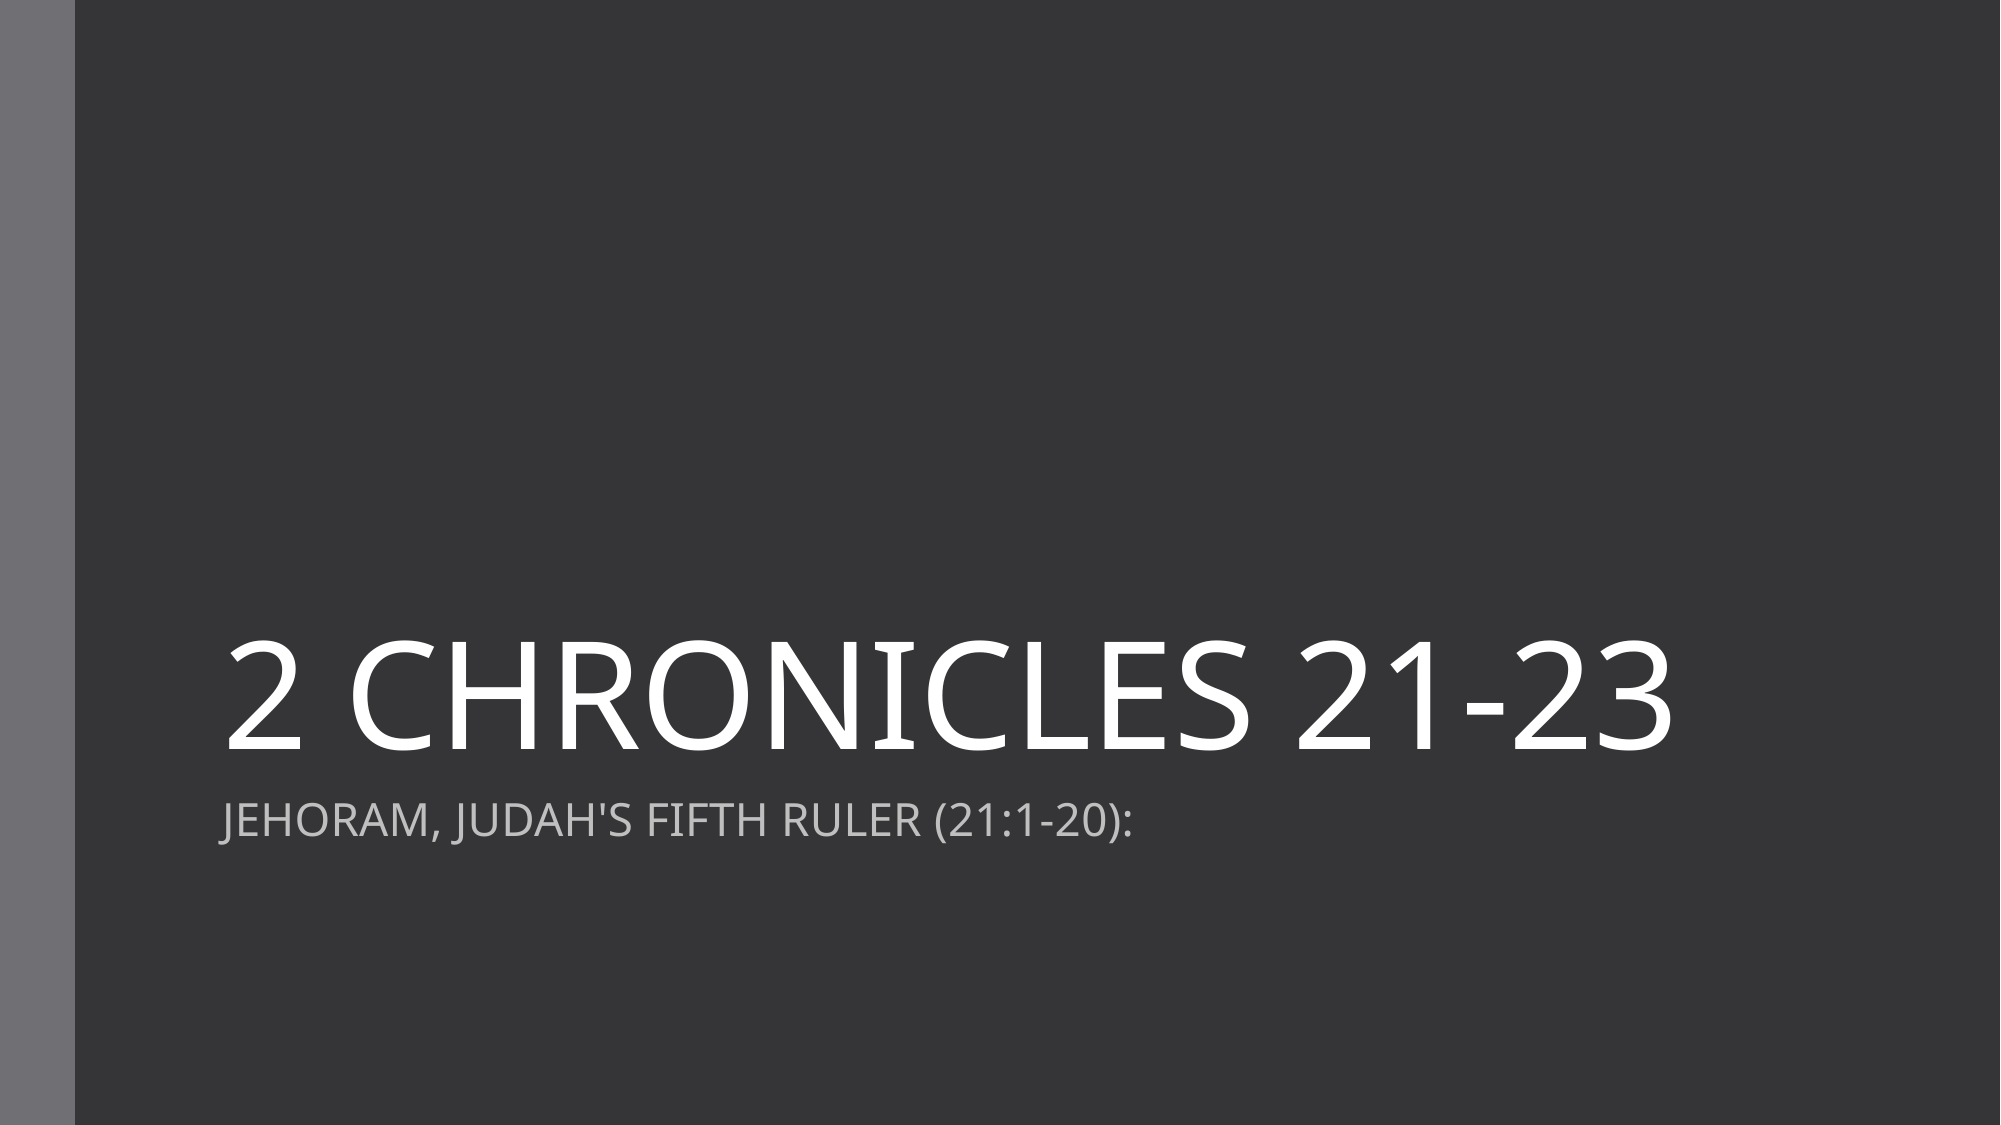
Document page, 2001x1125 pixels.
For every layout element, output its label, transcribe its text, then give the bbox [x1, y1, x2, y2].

subtitle JEHORAM, JUDAH'S FIFTH RULER (21:1-20): [206, 787, 1752, 1066]
title 2 CHRONICLES 21-23 [206, 124, 1752, 787]
